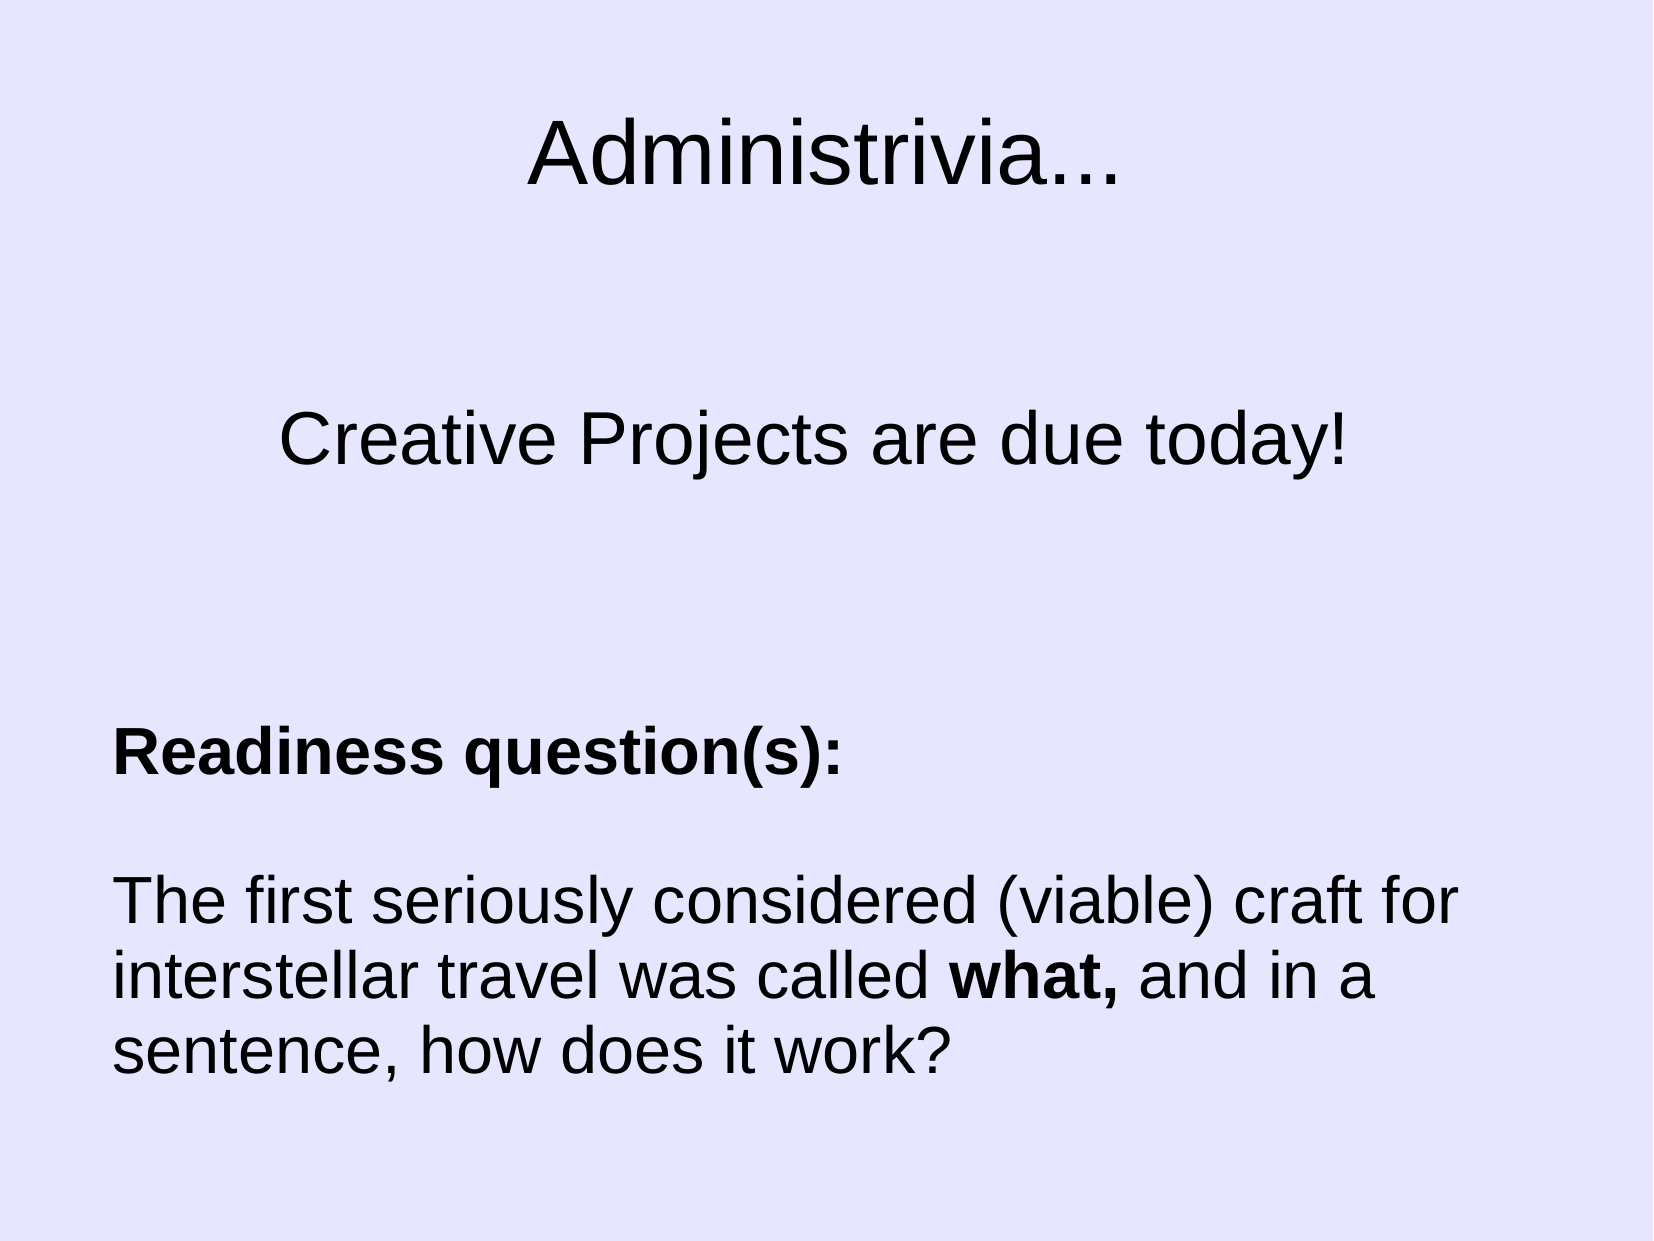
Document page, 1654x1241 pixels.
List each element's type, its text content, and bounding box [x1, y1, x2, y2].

subtitle Creative Projects are due today! Readiness question(s): The first seriously considered (viable) craft for interstellar travel was called what, and in a sentence, how does it work? [112, 375, 1538, 1109]
title Administrivia... [82, 49, 1571, 257]
